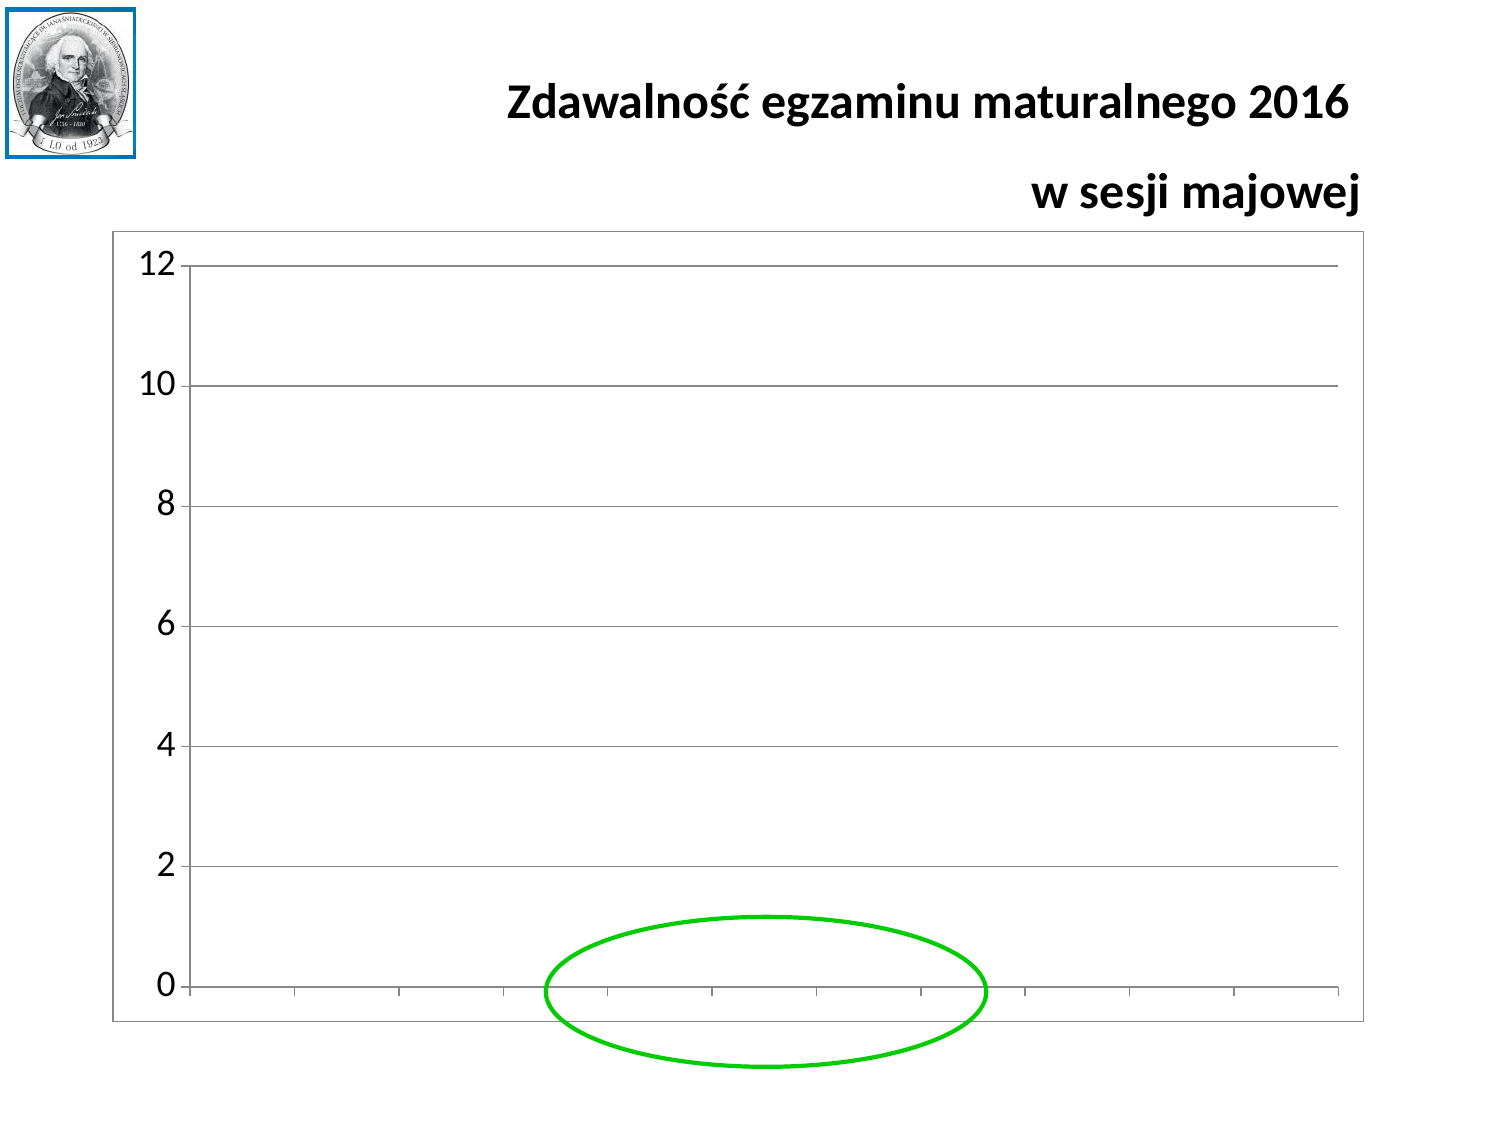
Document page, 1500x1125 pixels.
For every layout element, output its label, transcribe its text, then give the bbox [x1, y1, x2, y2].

chart [112, 230, 1365, 1023]
picture [5, 7, 136, 159]
chart [548, 919, 984, 1023]
text_box Zdawalność egzaminu maturalnego 2016 w sesji majowej [112, 30, 1376, 226]
